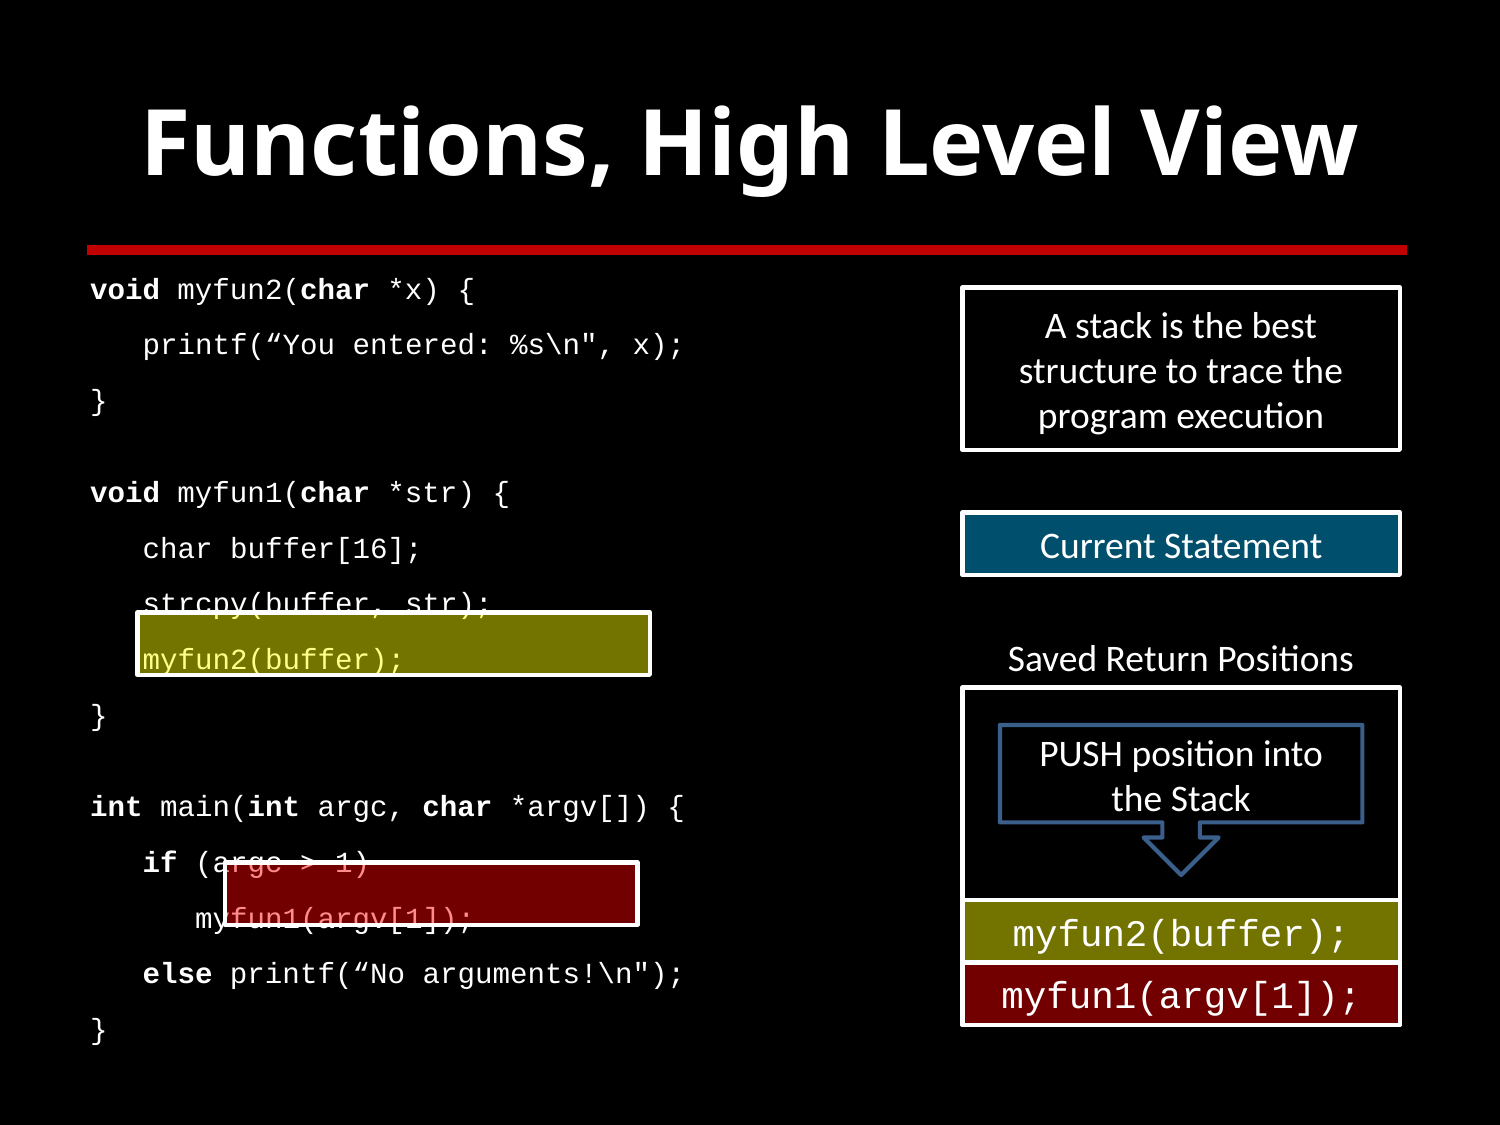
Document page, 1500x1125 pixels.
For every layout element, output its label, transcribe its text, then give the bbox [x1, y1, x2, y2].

text_box Current Statement [962, 512, 1400, 575]
text_box Saved Return Positions [962, 624, 1400, 688]
text_box myfun1(argv[1]); [962, 963, 1400, 1025]
text_box PUSH position into the Stack [999, 724, 1363, 875]
text_box myfun2(buffer); [962, 899, 1400, 963]
list void myfun2(char *x) { printf(“You entered: %s\n", x); } void myfun1(char *str) { char buffer[16]; strcpy(buffer, str); myfun2(buffer); } int main(int argc, char *argv[]) { if (argc > 1) myfun1(argv[1]); else printf(“No arguments!\n"); } [75, 262, 1425, 1063]
text_box [137, 612, 650, 675]
title Functions, High Level View [75, 45, 1425, 233]
text_box [225, 862, 638, 925]
text_box A stack is the best structure to trace the program execution [962, 287, 1400, 450]
text_box [962, 688, 1400, 899]
